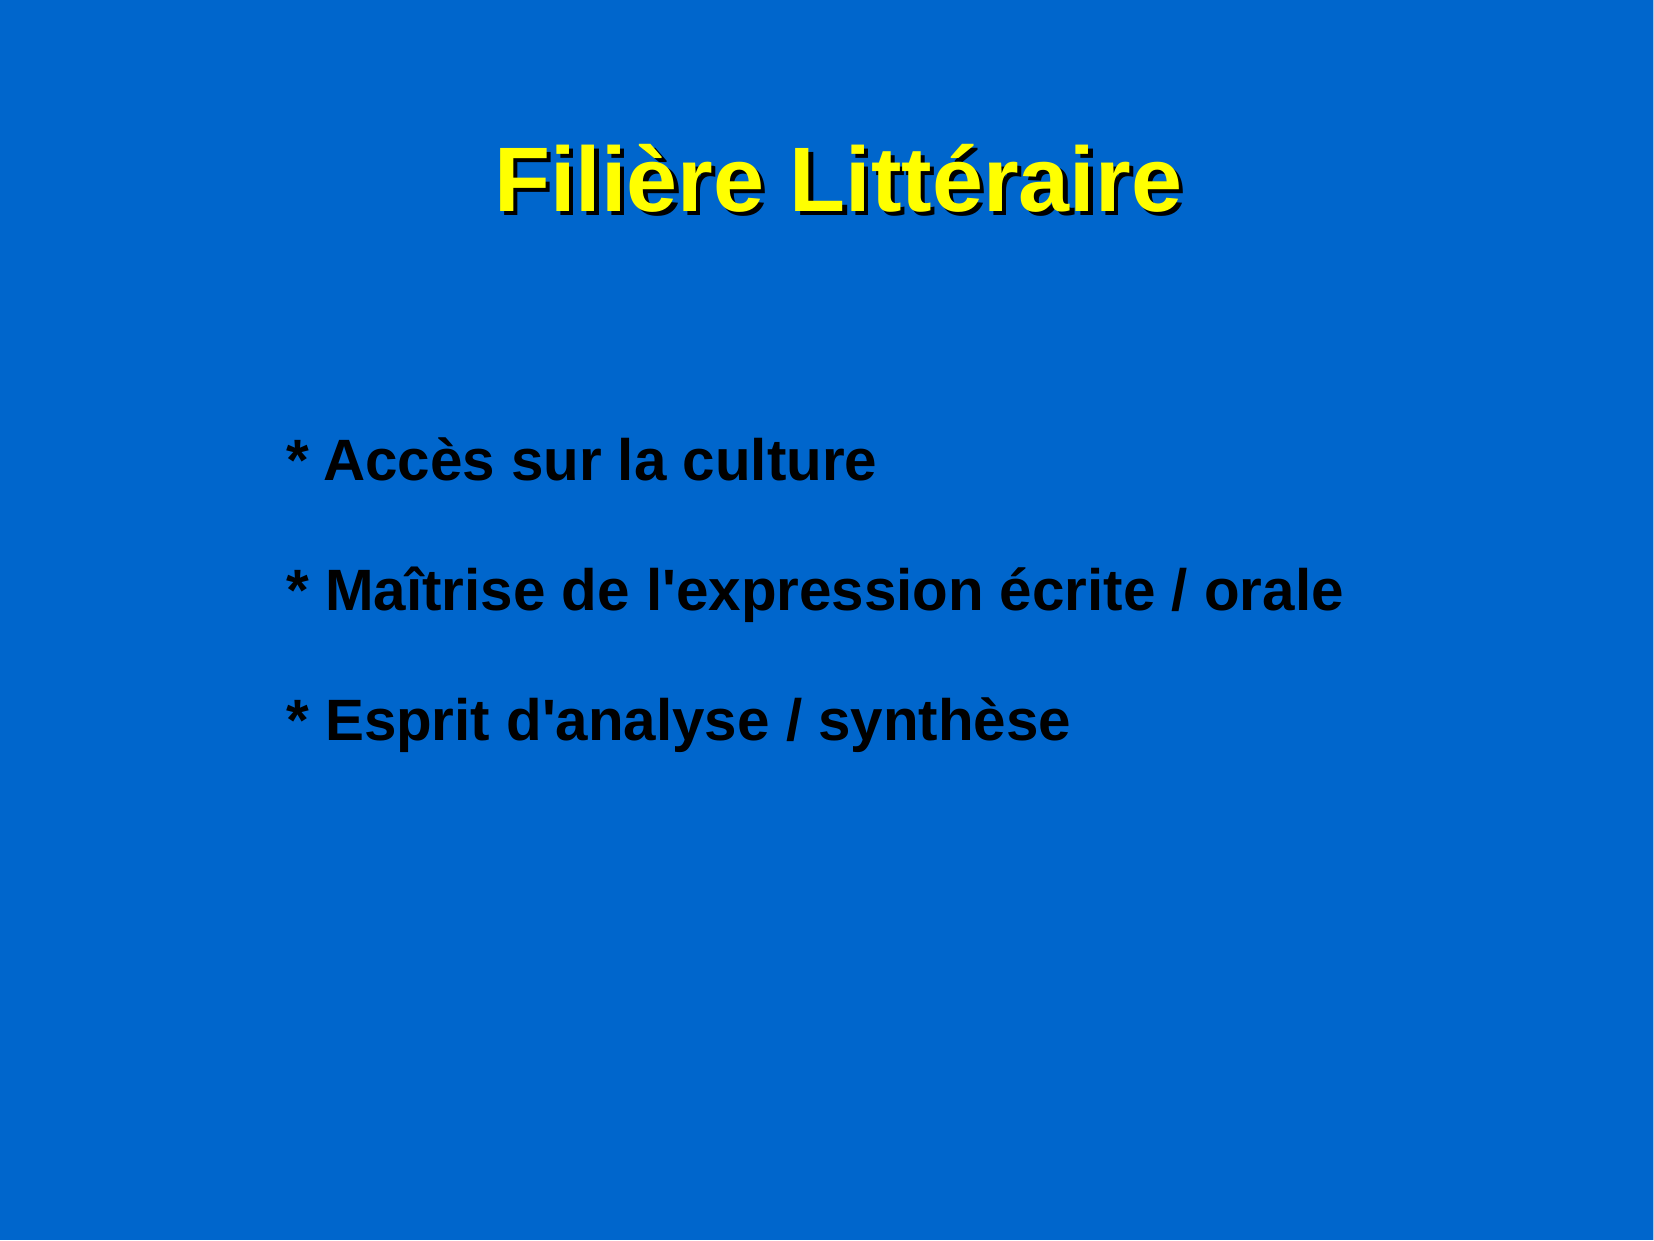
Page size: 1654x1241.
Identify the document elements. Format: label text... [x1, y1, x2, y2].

title Filière Littéraire [94, 76, 1583, 284]
text_box * Accès sur la culture * Maîtrise de l'expression écrite / orale * Esprit d'analyse / synthèse [271, 420, 1394, 768]
